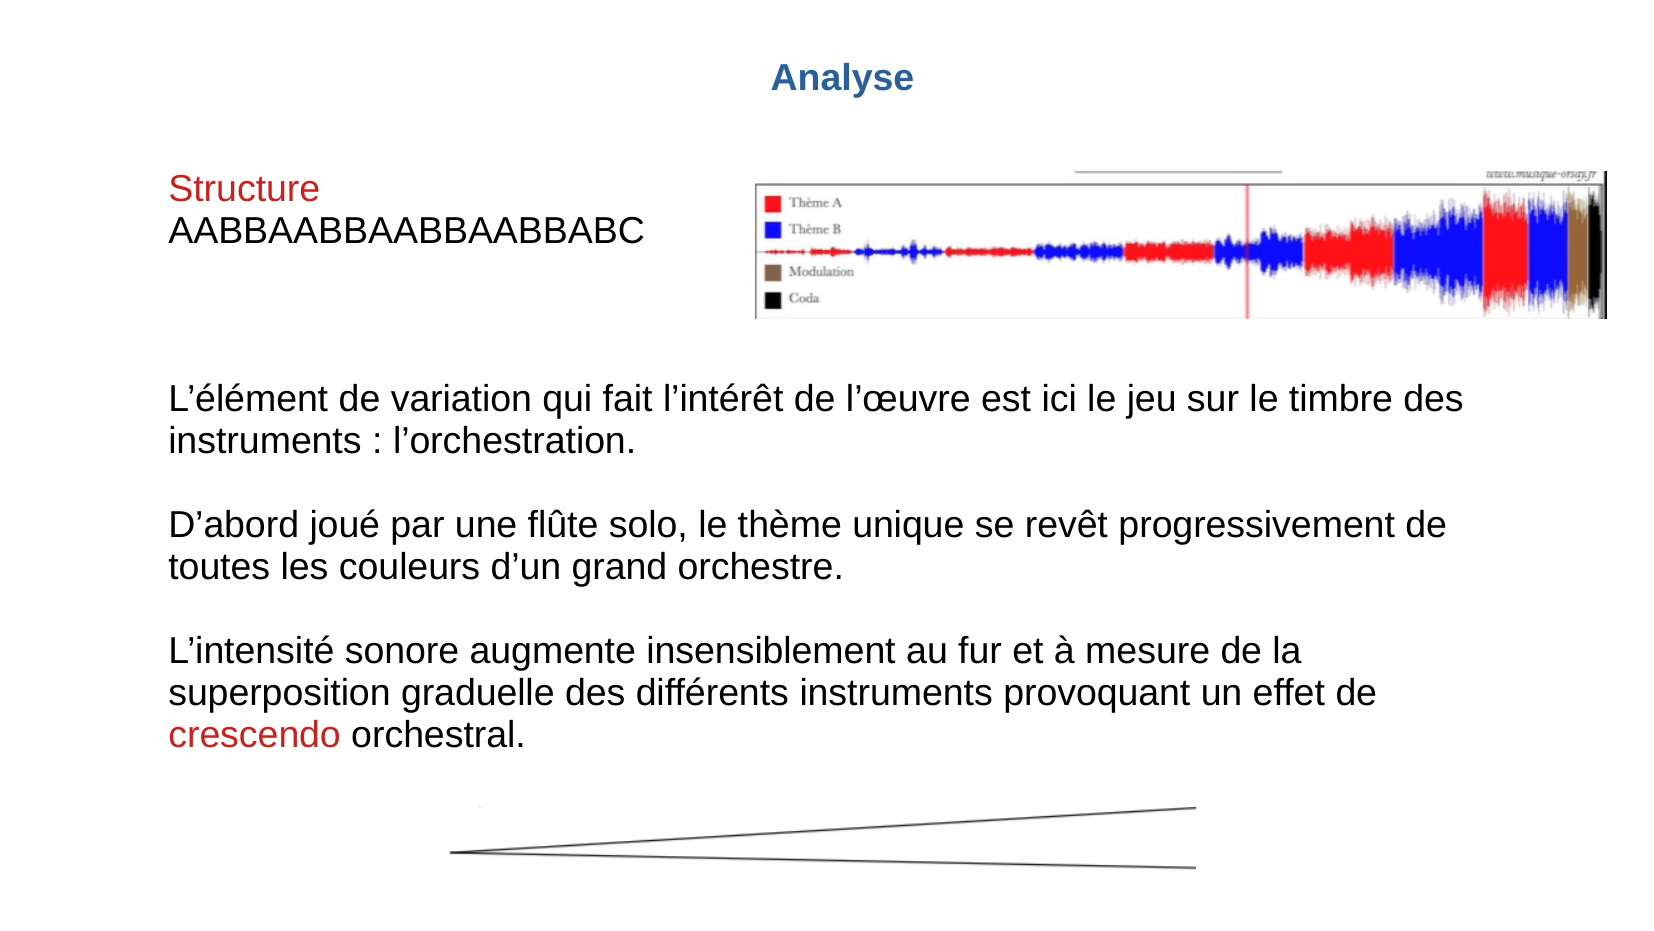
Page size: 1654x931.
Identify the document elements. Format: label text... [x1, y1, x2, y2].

picture [755, 171, 1607, 319]
text_box Structure AABBAABBAABBAABBABC L’élément de variation qui fait l’intérêt de l’œuvre est ici le jeu sur le timbre des instruments : l’orchestration. D’abord joué par une flûte solo, le thème unique se revêt progressivement de toutes les couleurs d’un grand orchestre. L’intensité sonore augmente insensiblement au fur et à mesure de la superposition graduelle des différents instruments provoquant un effet de crescendo orchestral. [153, 159, 1512, 763]
text_box Analyse [755, 49, 945, 107]
picture [425, 806, 1196, 875]
